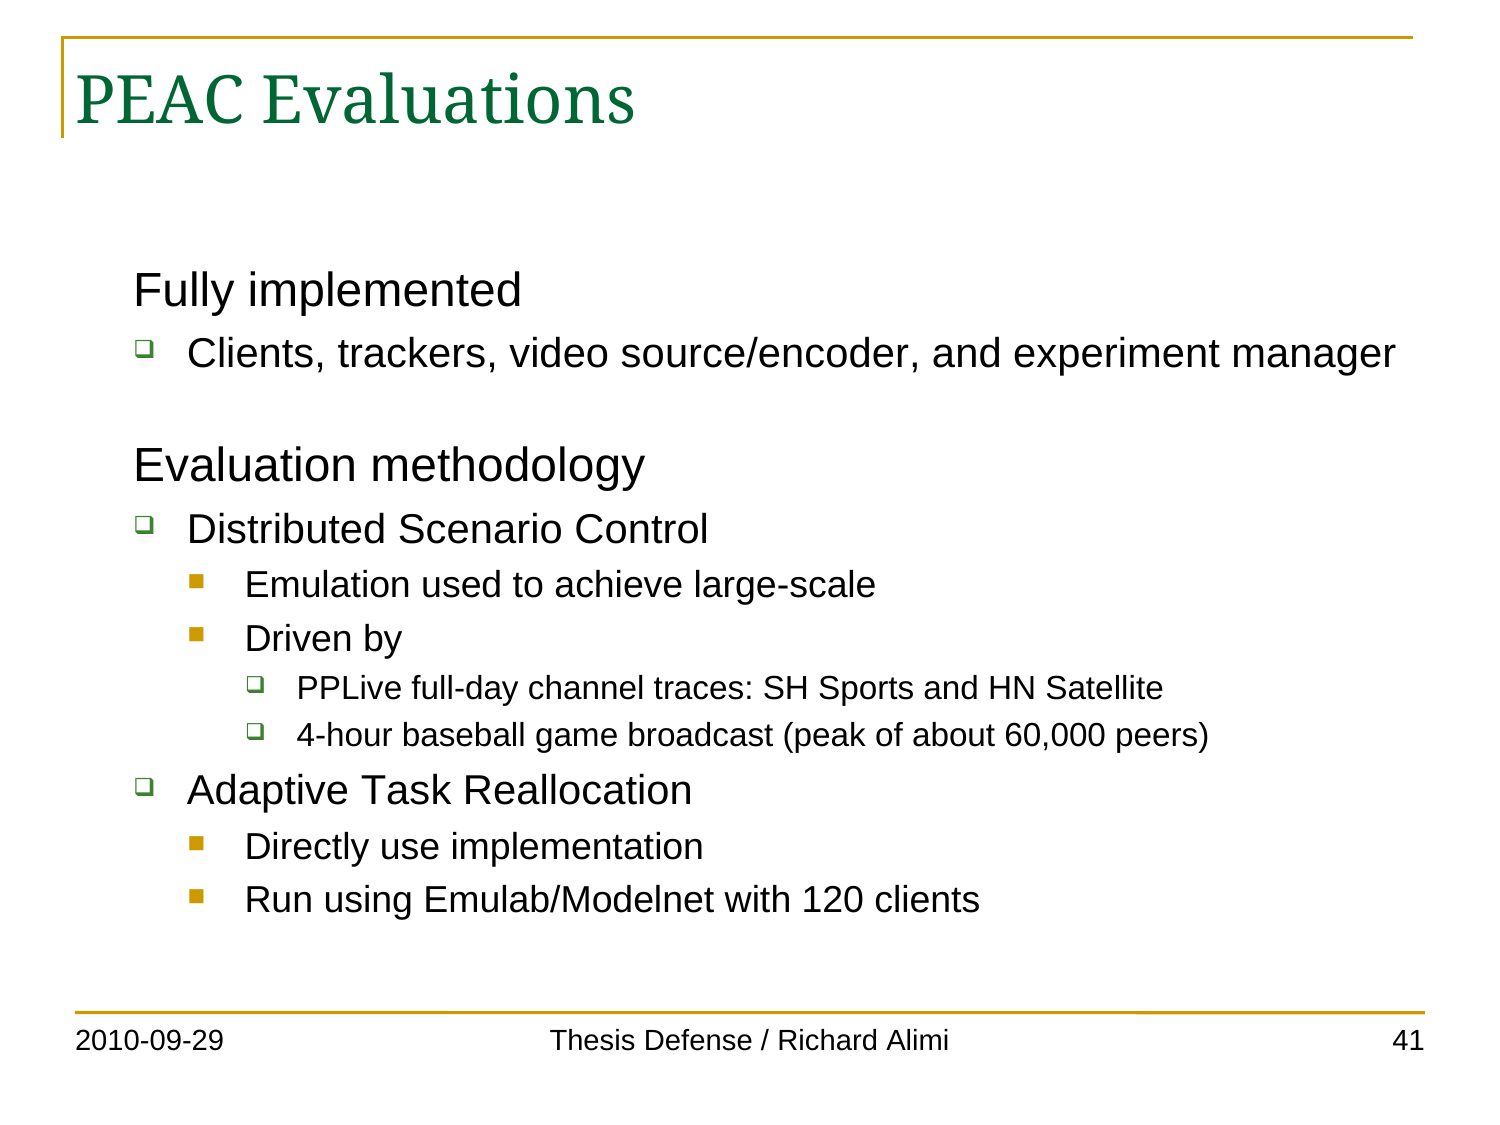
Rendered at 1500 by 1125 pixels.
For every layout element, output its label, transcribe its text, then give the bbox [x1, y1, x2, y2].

list Fully implemented Clients, trackers, video source/encoder, and experiment manager Evaluation methodology Distributed Scenario Control Emulation used to achieve large-scale Driven by PPLive full-day channel traces: SH Sports and HN Satellite 4-hour baseball game broadcast (peak of about 60,000 peers) Adaptive Task Reallocation Directly use implementation Run using Emulab/Modelnet with 120 clients [77, 262, 1425, 991]
title PEAC Evaluations [75, 52, 1425, 143]
